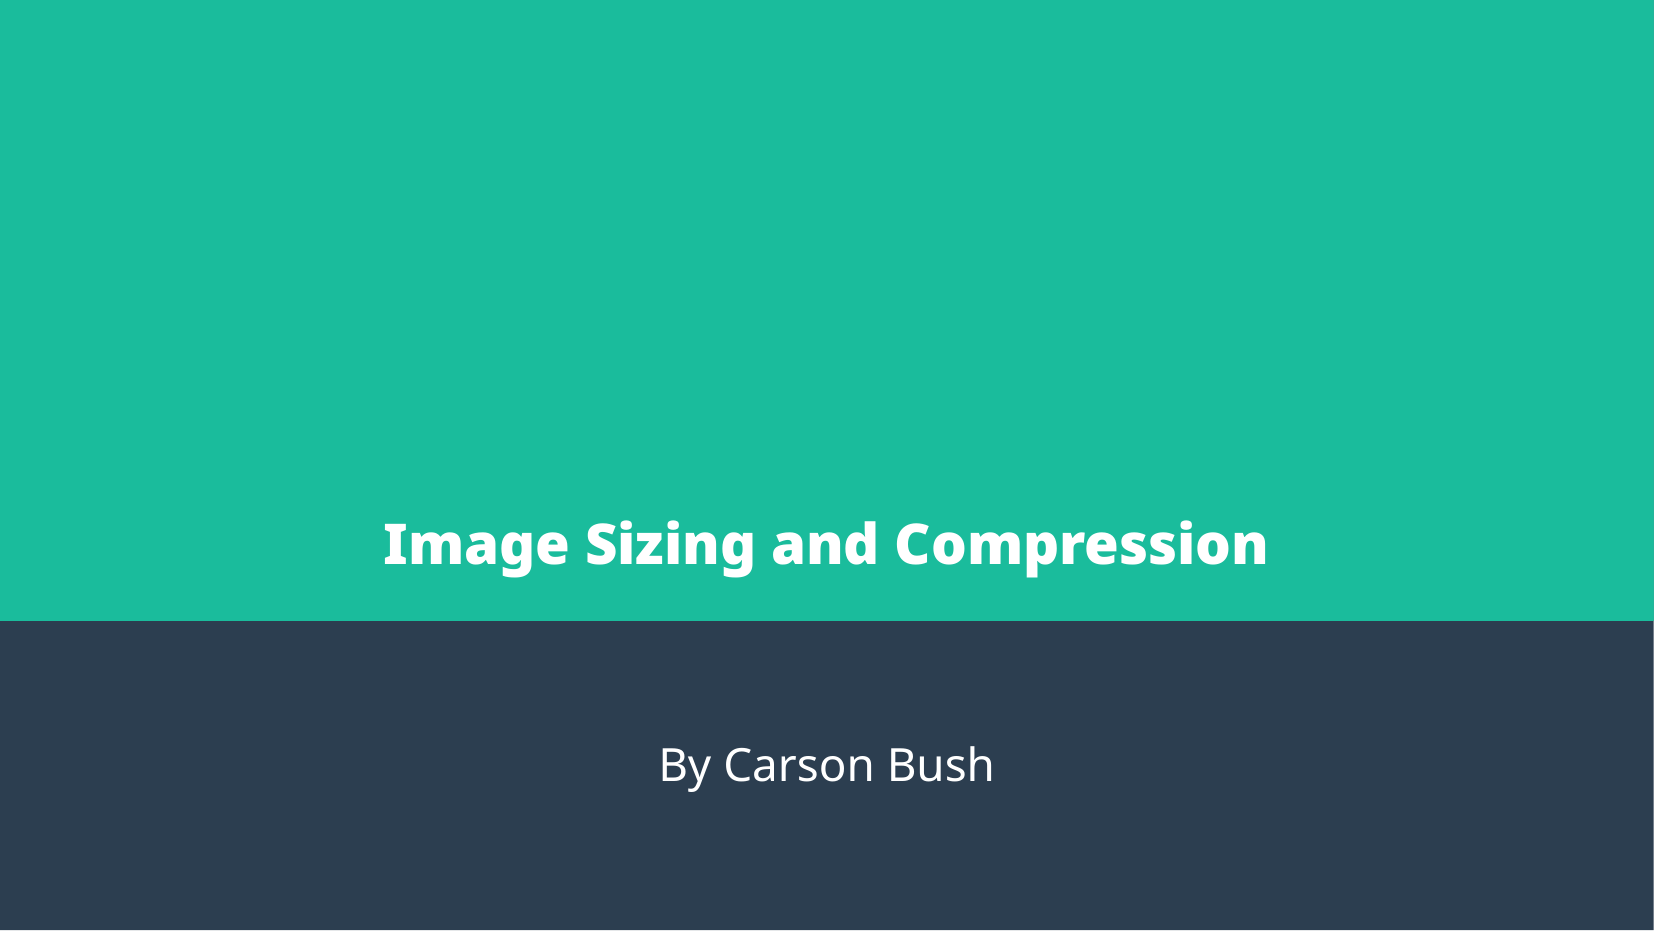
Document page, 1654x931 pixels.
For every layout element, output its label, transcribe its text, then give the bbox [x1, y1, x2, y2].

title Image Sizing and Compression [59, 465, 1595, 583]
subtitle By Carson Bush [59, 642, 1595, 886]
